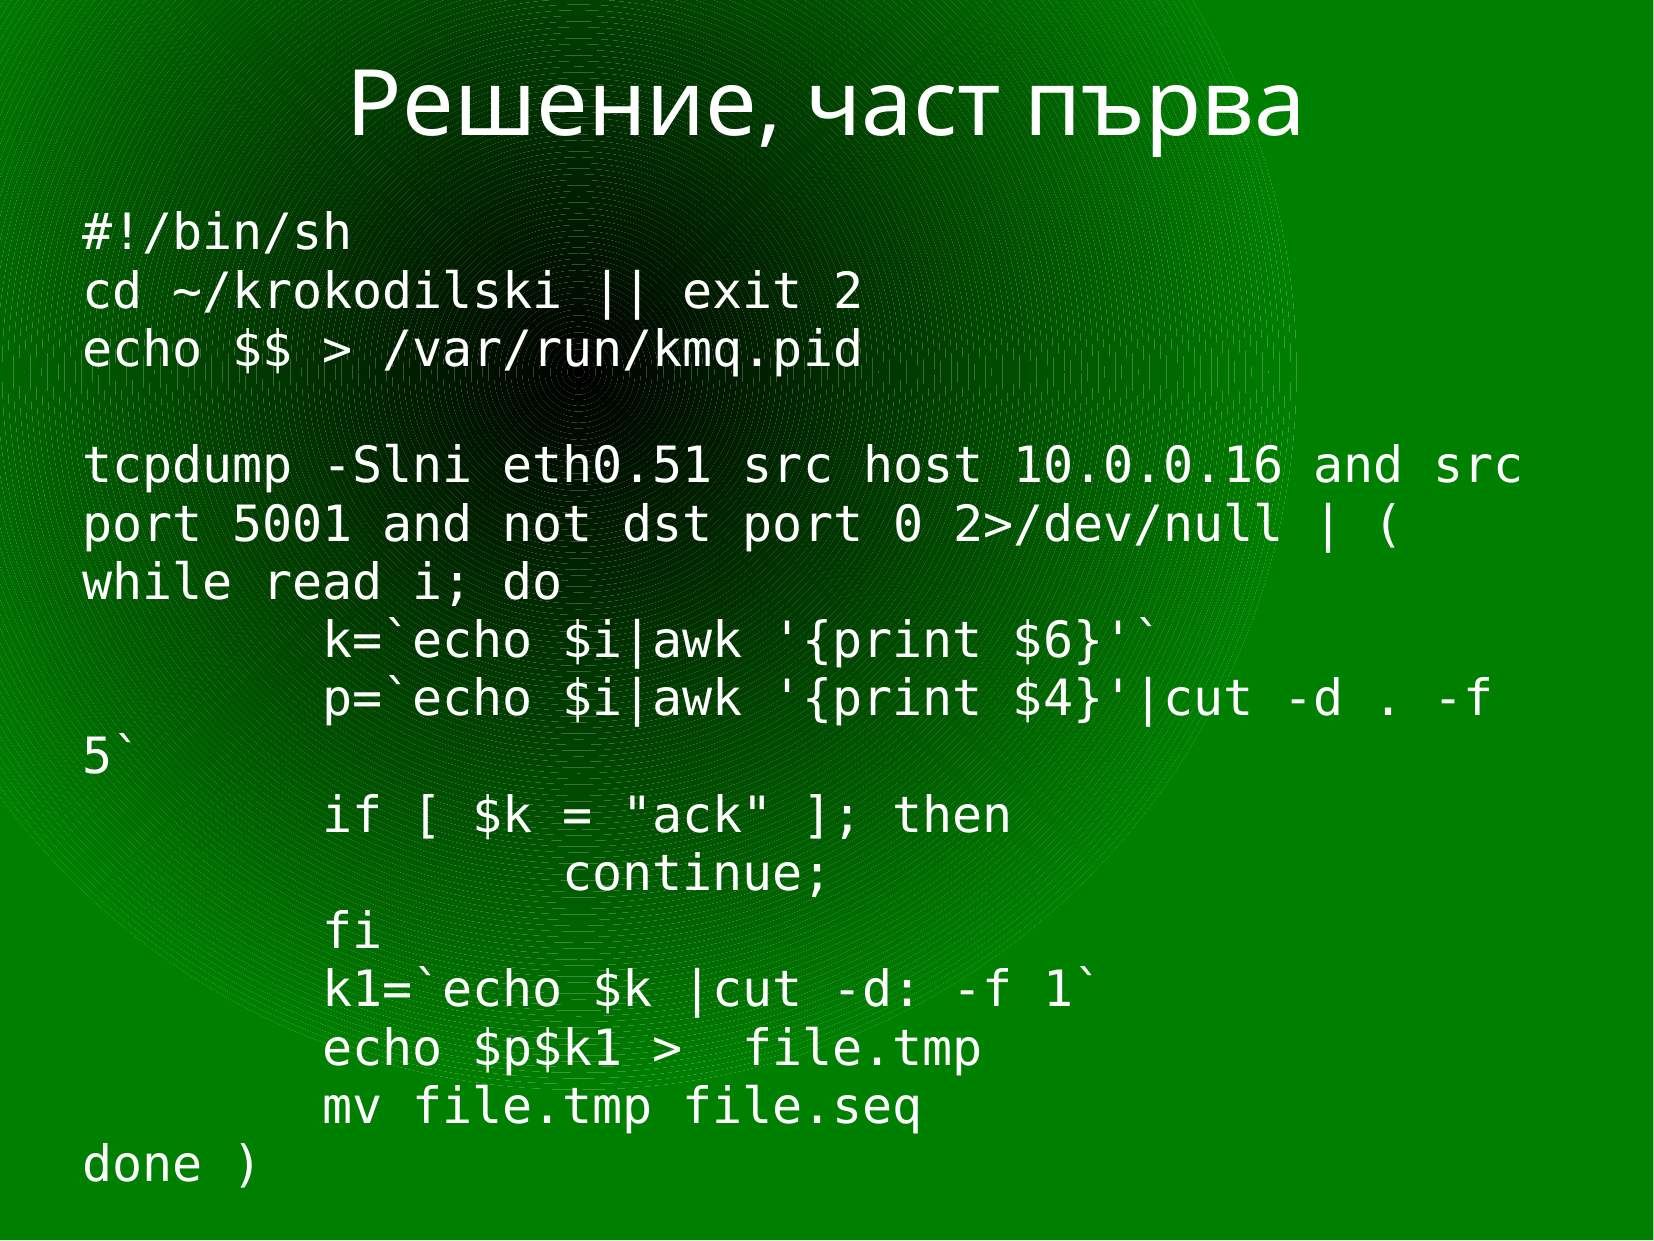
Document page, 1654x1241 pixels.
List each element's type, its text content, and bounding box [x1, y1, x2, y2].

title Решение, част първа [82, 0, 1571, 204]
subtitle #!/bin/sh cd ~/krokodilski || exit 2 echo $$ > /var/run/kmq.pid tcpdump -Slni eth0.51 src host 10.0.0.16 and src port 5001 and not dst port 0 2>/dev/null | ( while read i; do k=`echo $i|awk '{print $6}'` p=`echo $i|awk '{print $4}'|cut -d . -f 5` if [ $k = "ack" ]; then continue; fi k1=`echo $k |cut -d: -f 1` echo $p$k1 > file.tmp mv file.tmp file.seq done ) [82, 232, 1571, 1165]
